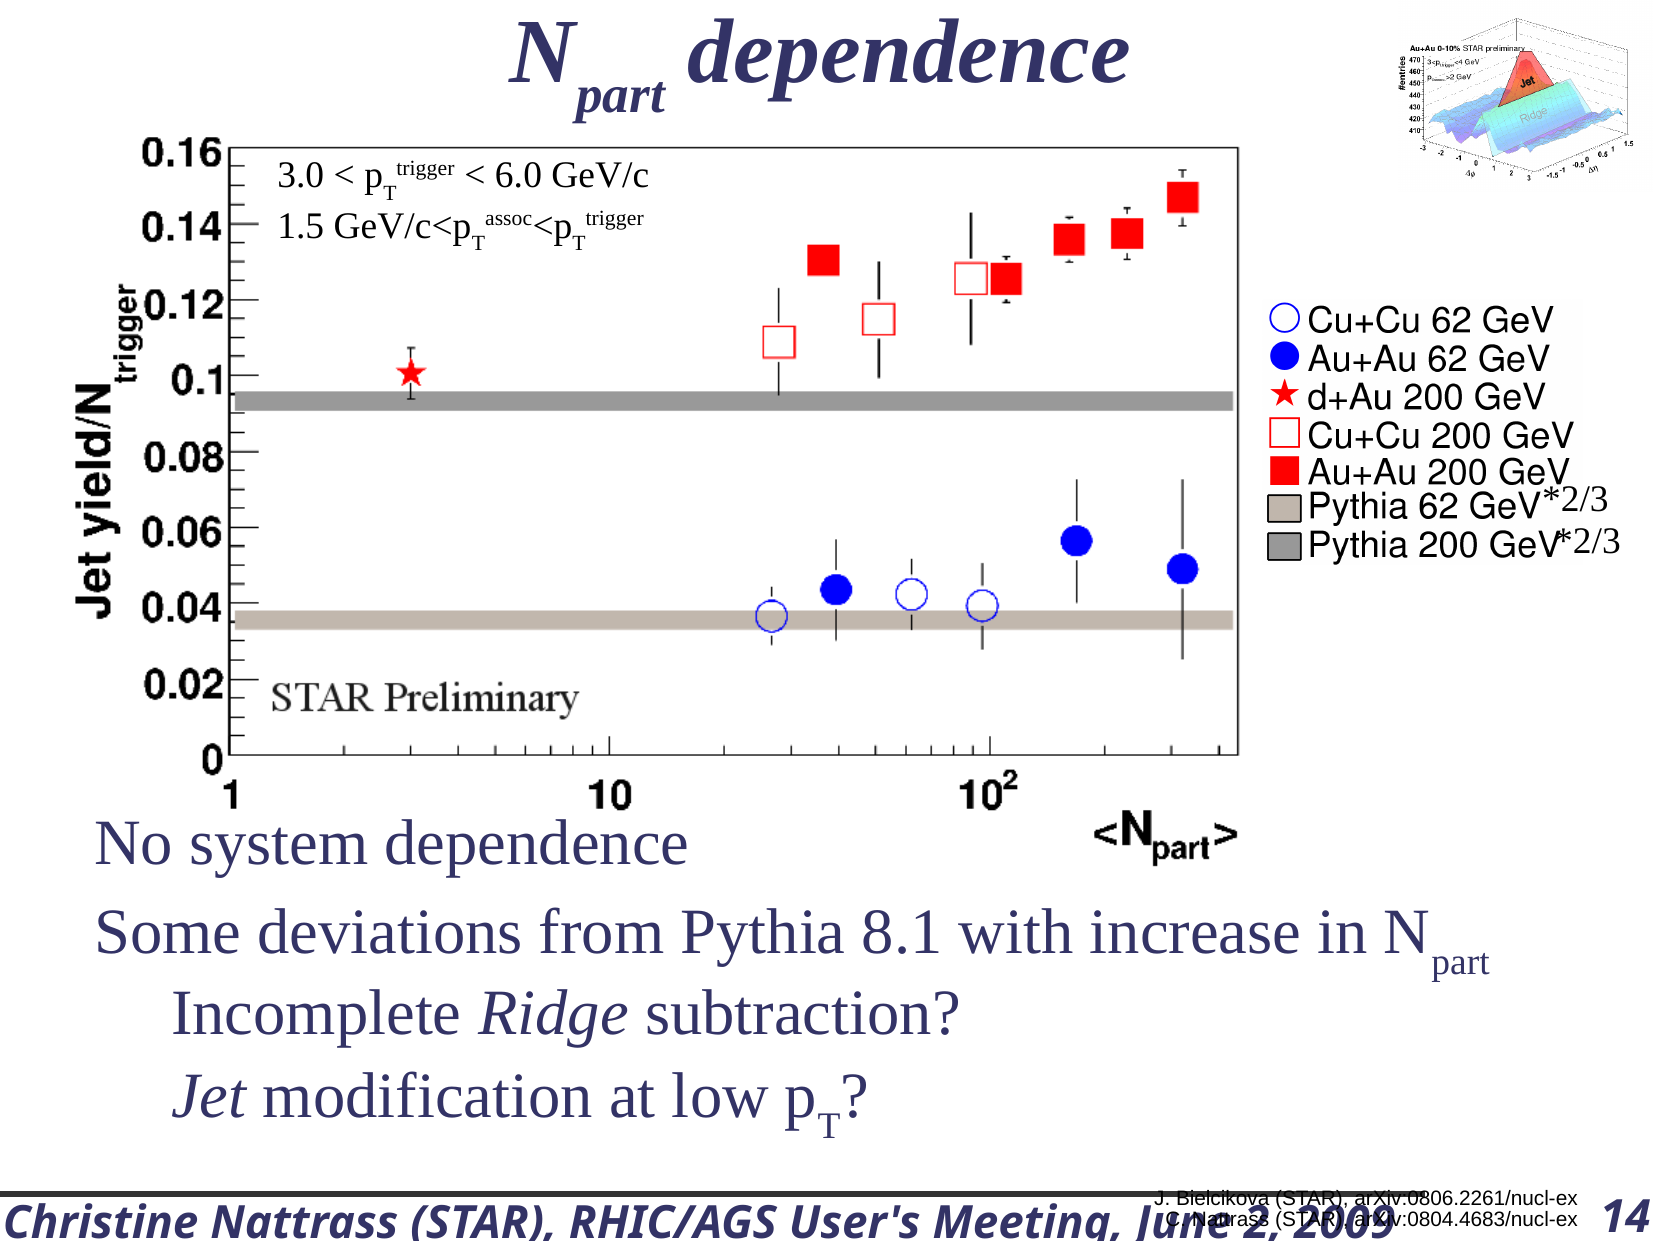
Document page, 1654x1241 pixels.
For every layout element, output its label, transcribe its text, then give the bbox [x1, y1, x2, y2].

text_box *2/3 [1539, 512, 1654, 570]
title Npart dependence [76, 0, 1398, 125]
text_box J. Bielcikova (STAR), arXiv:0806.2261/nucl-ex C. Nattrass (STAR), arXiv:0804.4683/nucl-ex [1077, 1204, 1593, 1241]
text_box *2/3 [1527, 470, 1642, 528]
text_box 3.0 < pTtrigger < 6.0 GeV/c 1.5 GeV/c<pTassoc<pTtrigger [262, 146, 788, 263]
list No system dependence Some deviations from Pythia 8.1 with increase in Npart Incomplete Ridge subtraction? Jet modification at low pT? [76, 824, 1645, 1204]
picture [1262, 299, 1583, 565]
picture [1398, 0, 1654, 192]
picture [70, 136, 1254, 876]
